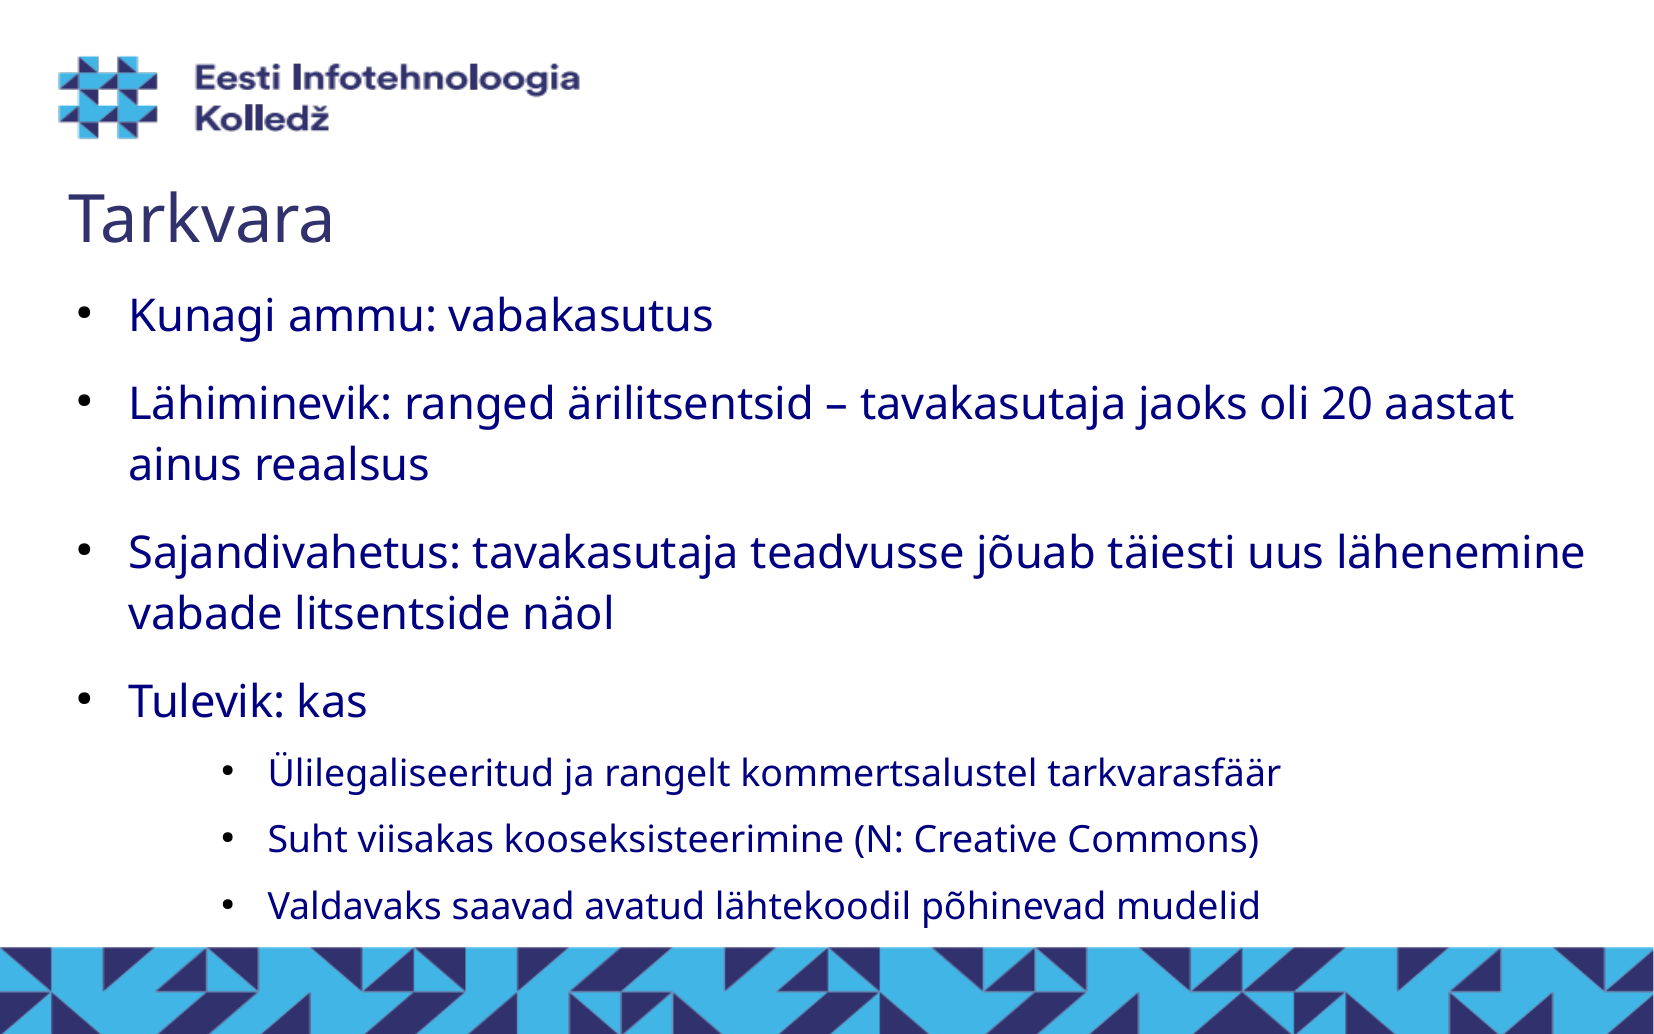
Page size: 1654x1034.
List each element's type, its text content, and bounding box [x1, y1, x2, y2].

list Kunagi ammu: vabakasutus Lähiminevik: ranged ärilitsentsid – tavakasutaja jaoks oli 20 aastat ainus reaalsus Sajandivahetus: tavakasutaja teadvusse jõuab täiesti uus lähenemine vabade litsentside näol Tulevik: kas Ülilegaliseeritud ja rangelt kommertsalustel tarkvarasfäär Suht viisakas kooseksisteerimine (N: Creative Commons) Valdavaks saavad avatud lähtekoodil põhinevad mudelid [59, 283, 1595, 936]
title Tarkvara [68, 147, 1536, 283]
